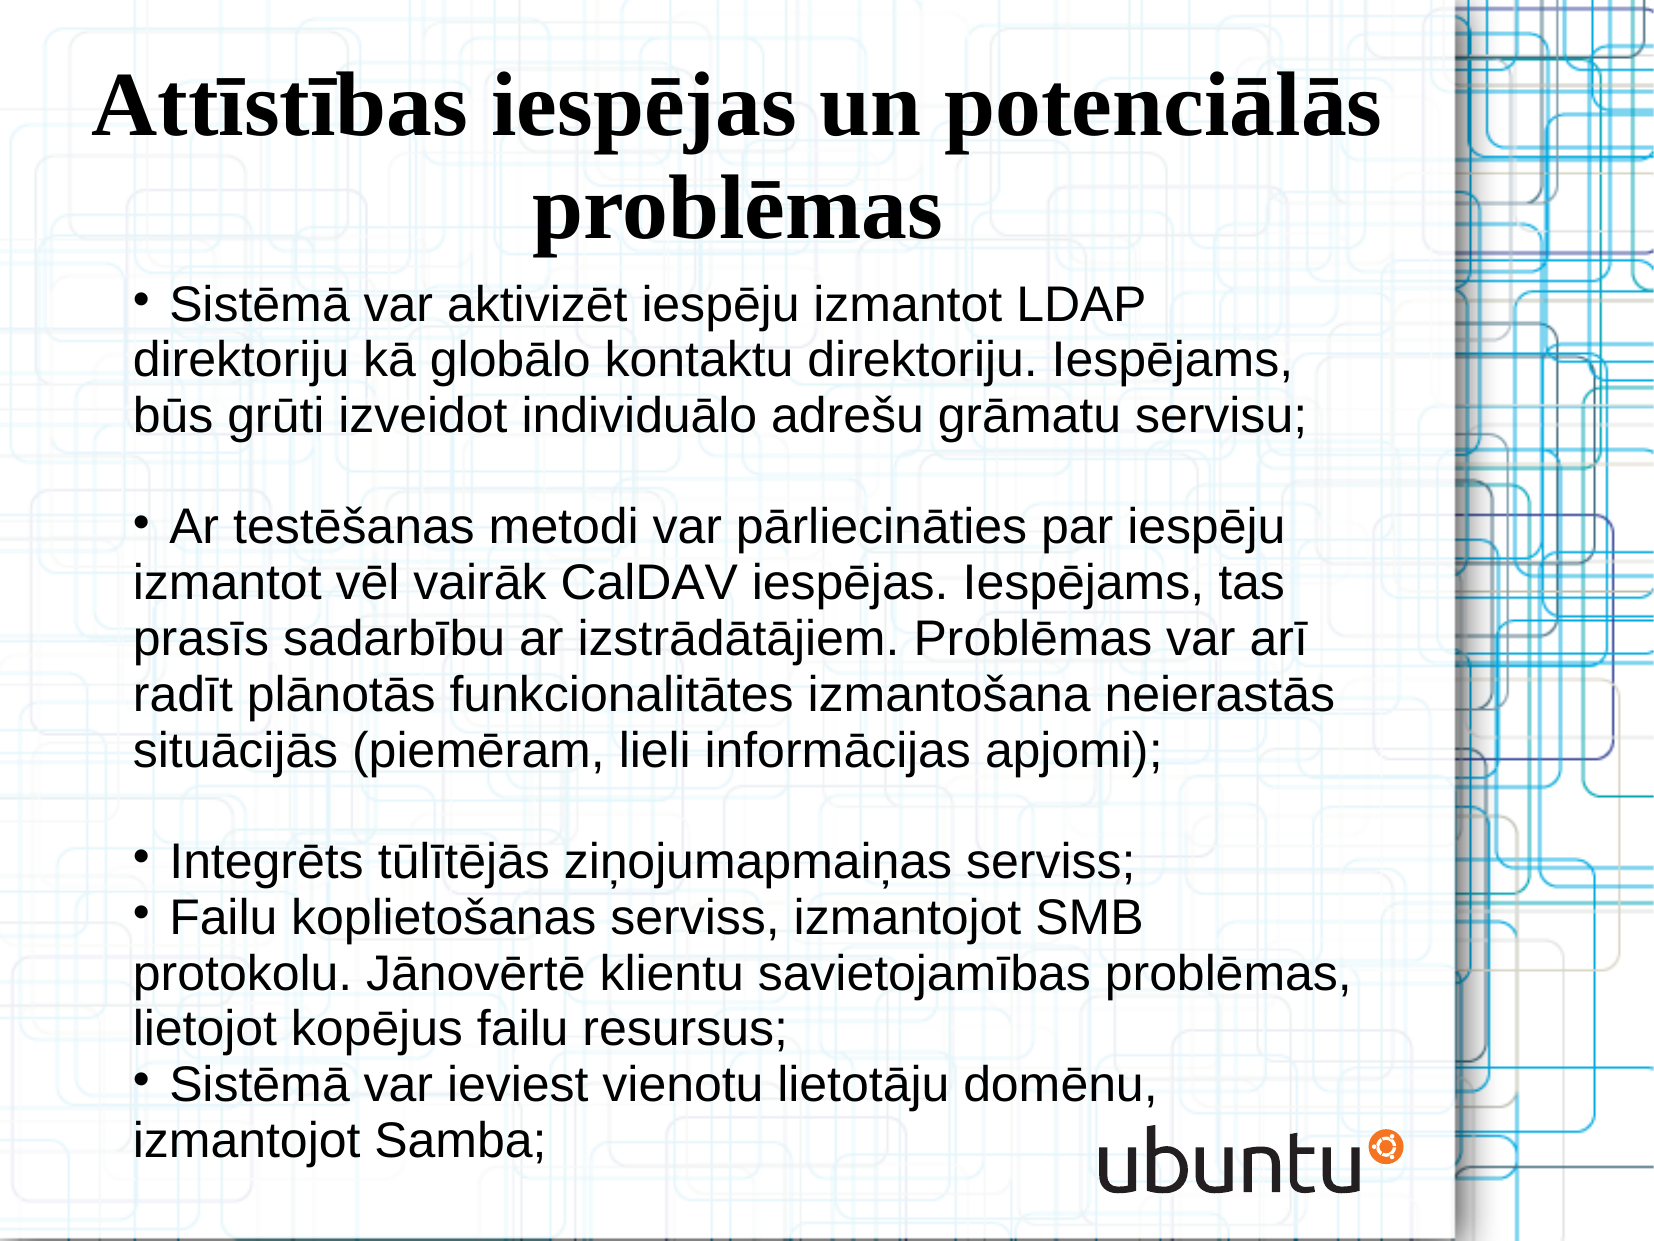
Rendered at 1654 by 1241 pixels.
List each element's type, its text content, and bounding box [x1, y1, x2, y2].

title Attīstības iespējas un potenciālās problēmas [59, 47, 1418, 259]
picture [0, 0, 1654, 1241]
text_box Sistēmā var aktivizēt iespēju izmantot LDAP direktoriju kā globālo kontaktu direktoriju. Iespējams, būs grūti izveidot individuālo adrešu grāmatu servisu; Ar testēšanas metodi var pārliecināties par iespēju izmantot vēl vairāk CalDAV iespējas. Iespējams, tas prasīs sadarbību ar izstrādātājiem. Problēmas var arī radīt plānotās funkcionalitātes izmantošana neierastās situācijās (piemēram, lieli informācijas apjomi); Integrēts tūlītējās ziņojumapmaiņas serviss; Failu koplietošanas serviss, izmantojot SMB protokolu. Jānovērtē klientu savietojamības problēmas, lietojot kopējus failu resursus; Sistēmā var ieviest vienotu lietotāju domēnu, izmantojot Samba; [118, 265, 1389, 1173]
